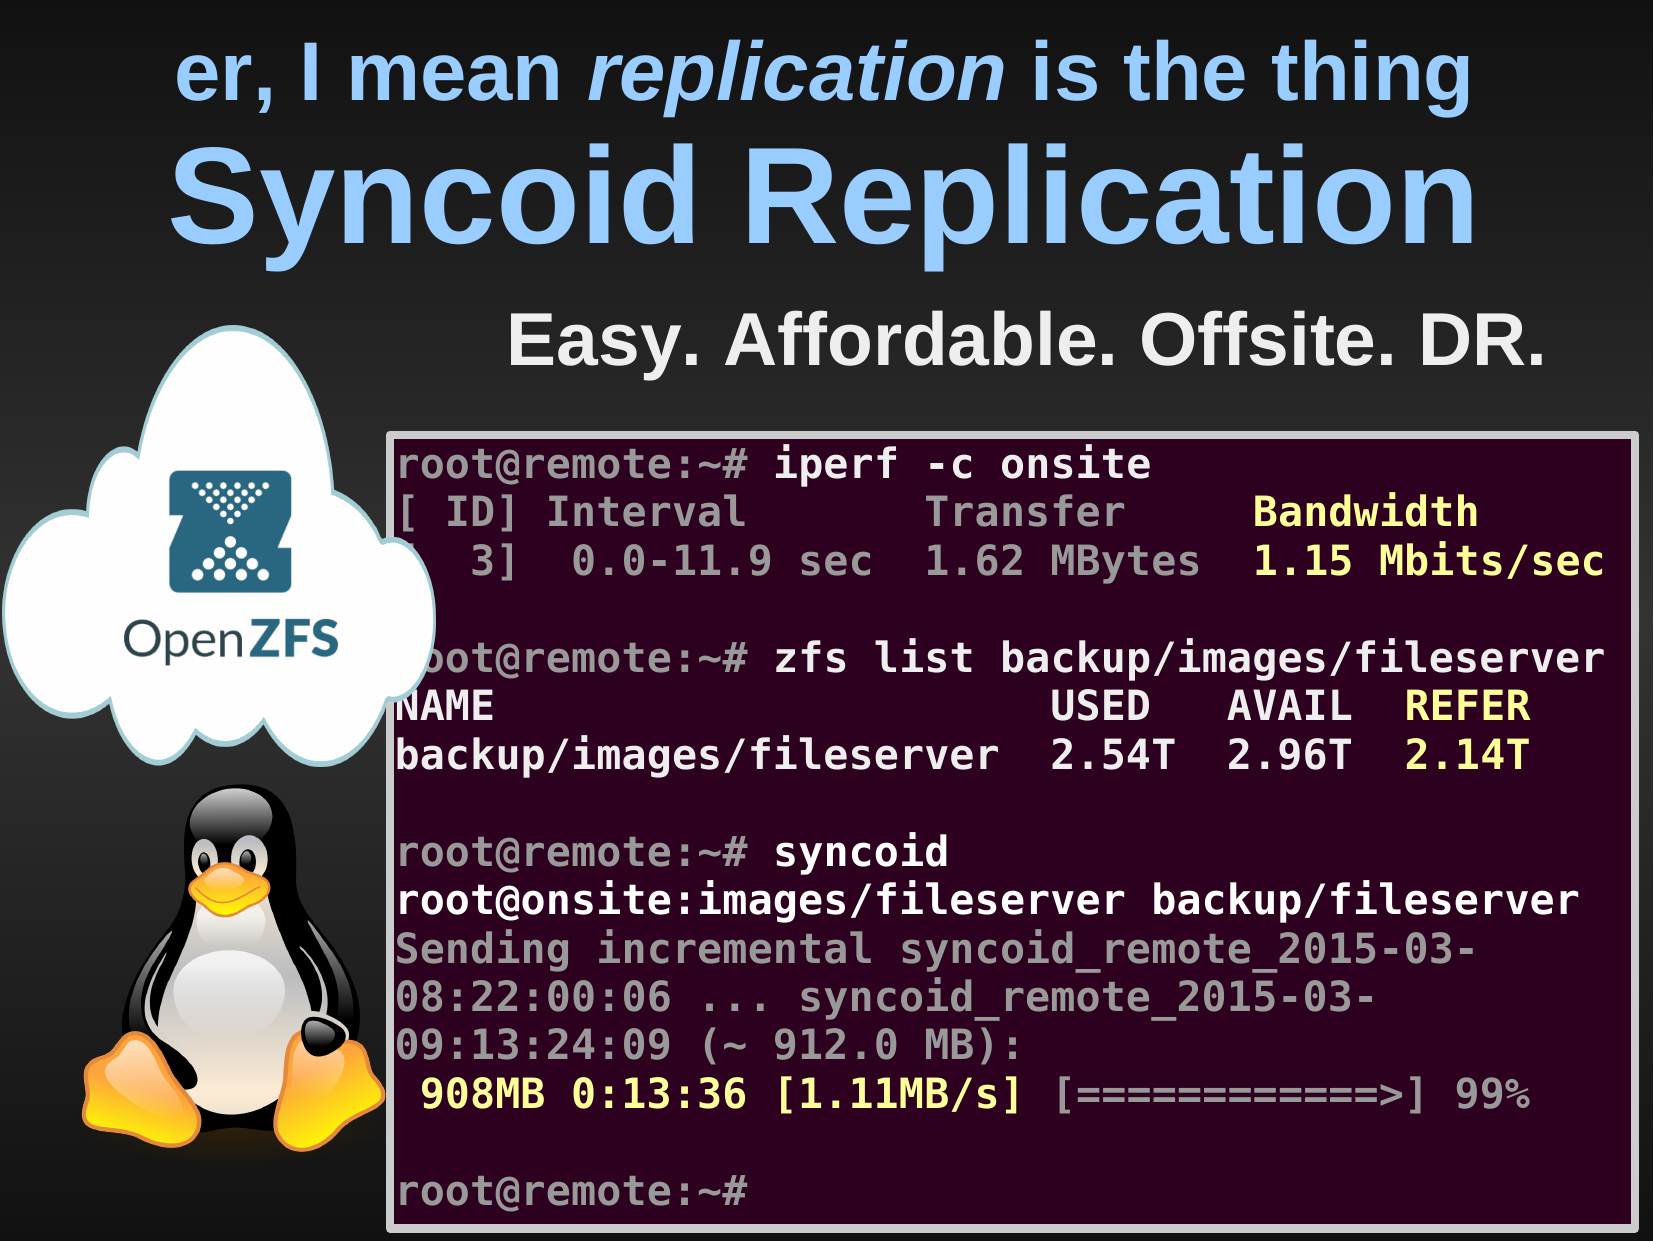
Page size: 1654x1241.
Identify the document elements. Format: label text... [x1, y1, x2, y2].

title er, I mean replication is the thing Syncoid Replication [0, 0, 1651, 298]
title Easy. Affordable. Offsite. DR. [405, 297, 1651, 1231]
picture [2, 325, 405, 1186]
